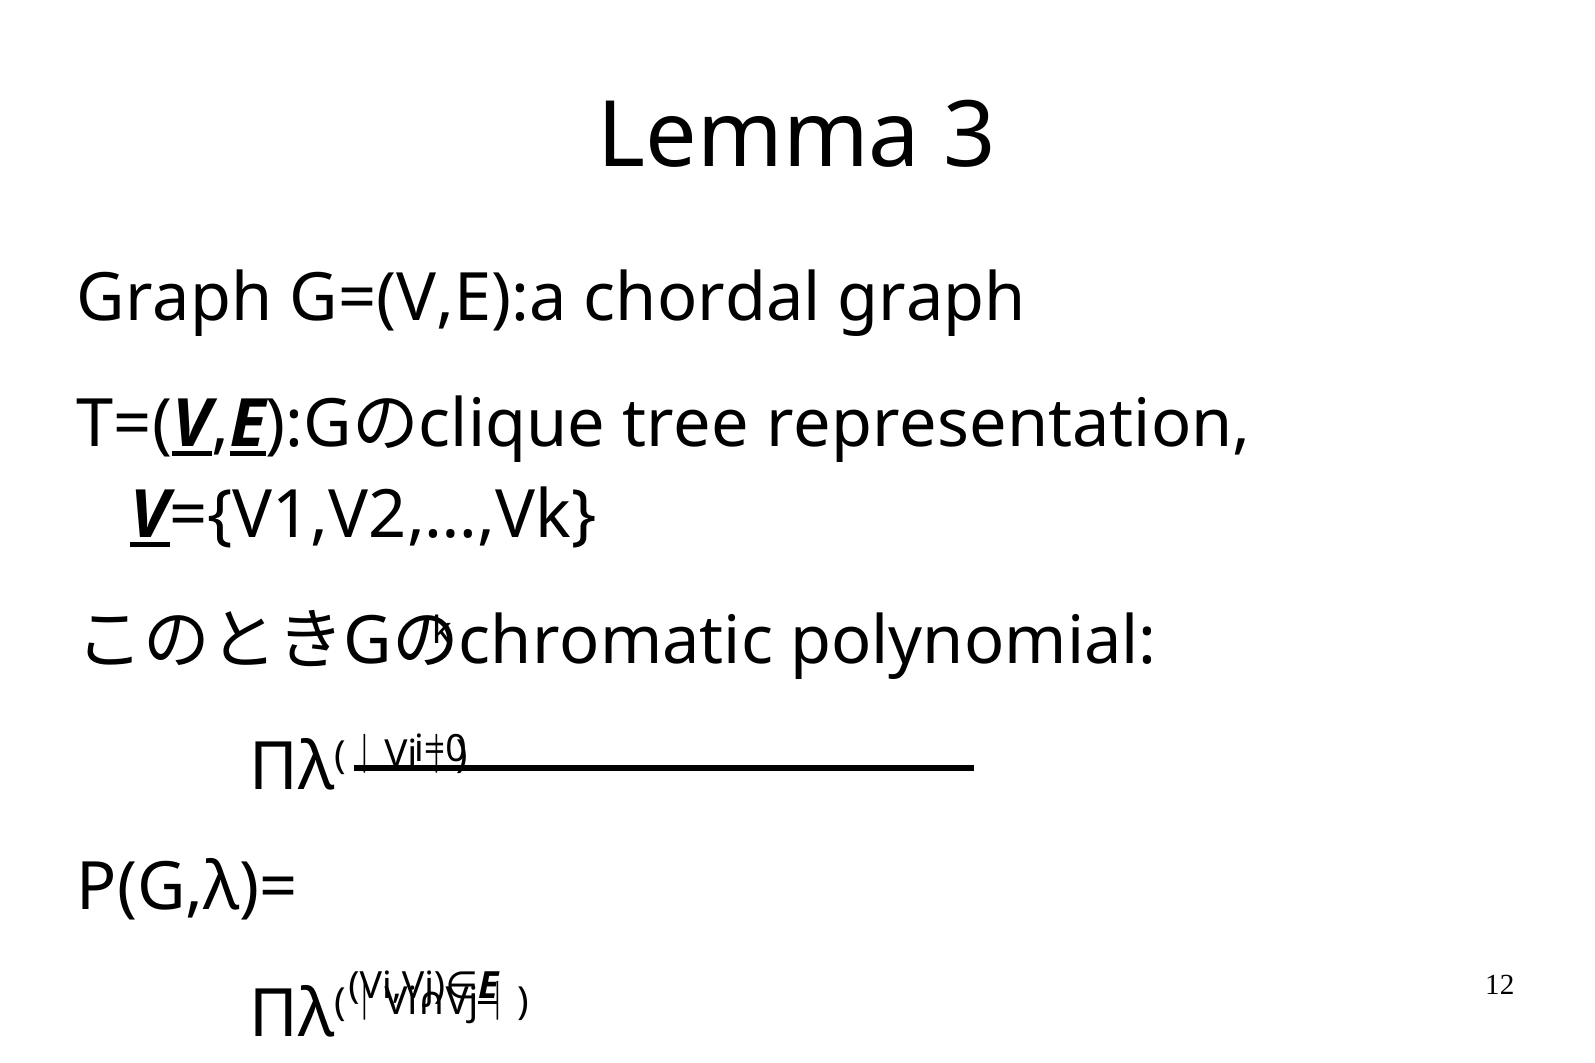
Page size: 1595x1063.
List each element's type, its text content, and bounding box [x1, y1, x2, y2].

text_box k [431, 603, 485, 645]
list Graph G=(V,E):a chordal graph T=(V,E):Gのclique tree representation, V={V1,V2,…,Vk} このときGのchromatic polynomial: Пλ(｜Vi｜) P(G,λ)= Пλ(｜Vi∩Vj｜) [59, 248, 1536, 936]
text_box i=0 [414, 721, 520, 763]
title Lemma 3 [79, 42, 1515, 220]
text_box (Vi,Vj)∈E [348, 958, 556, 999]
